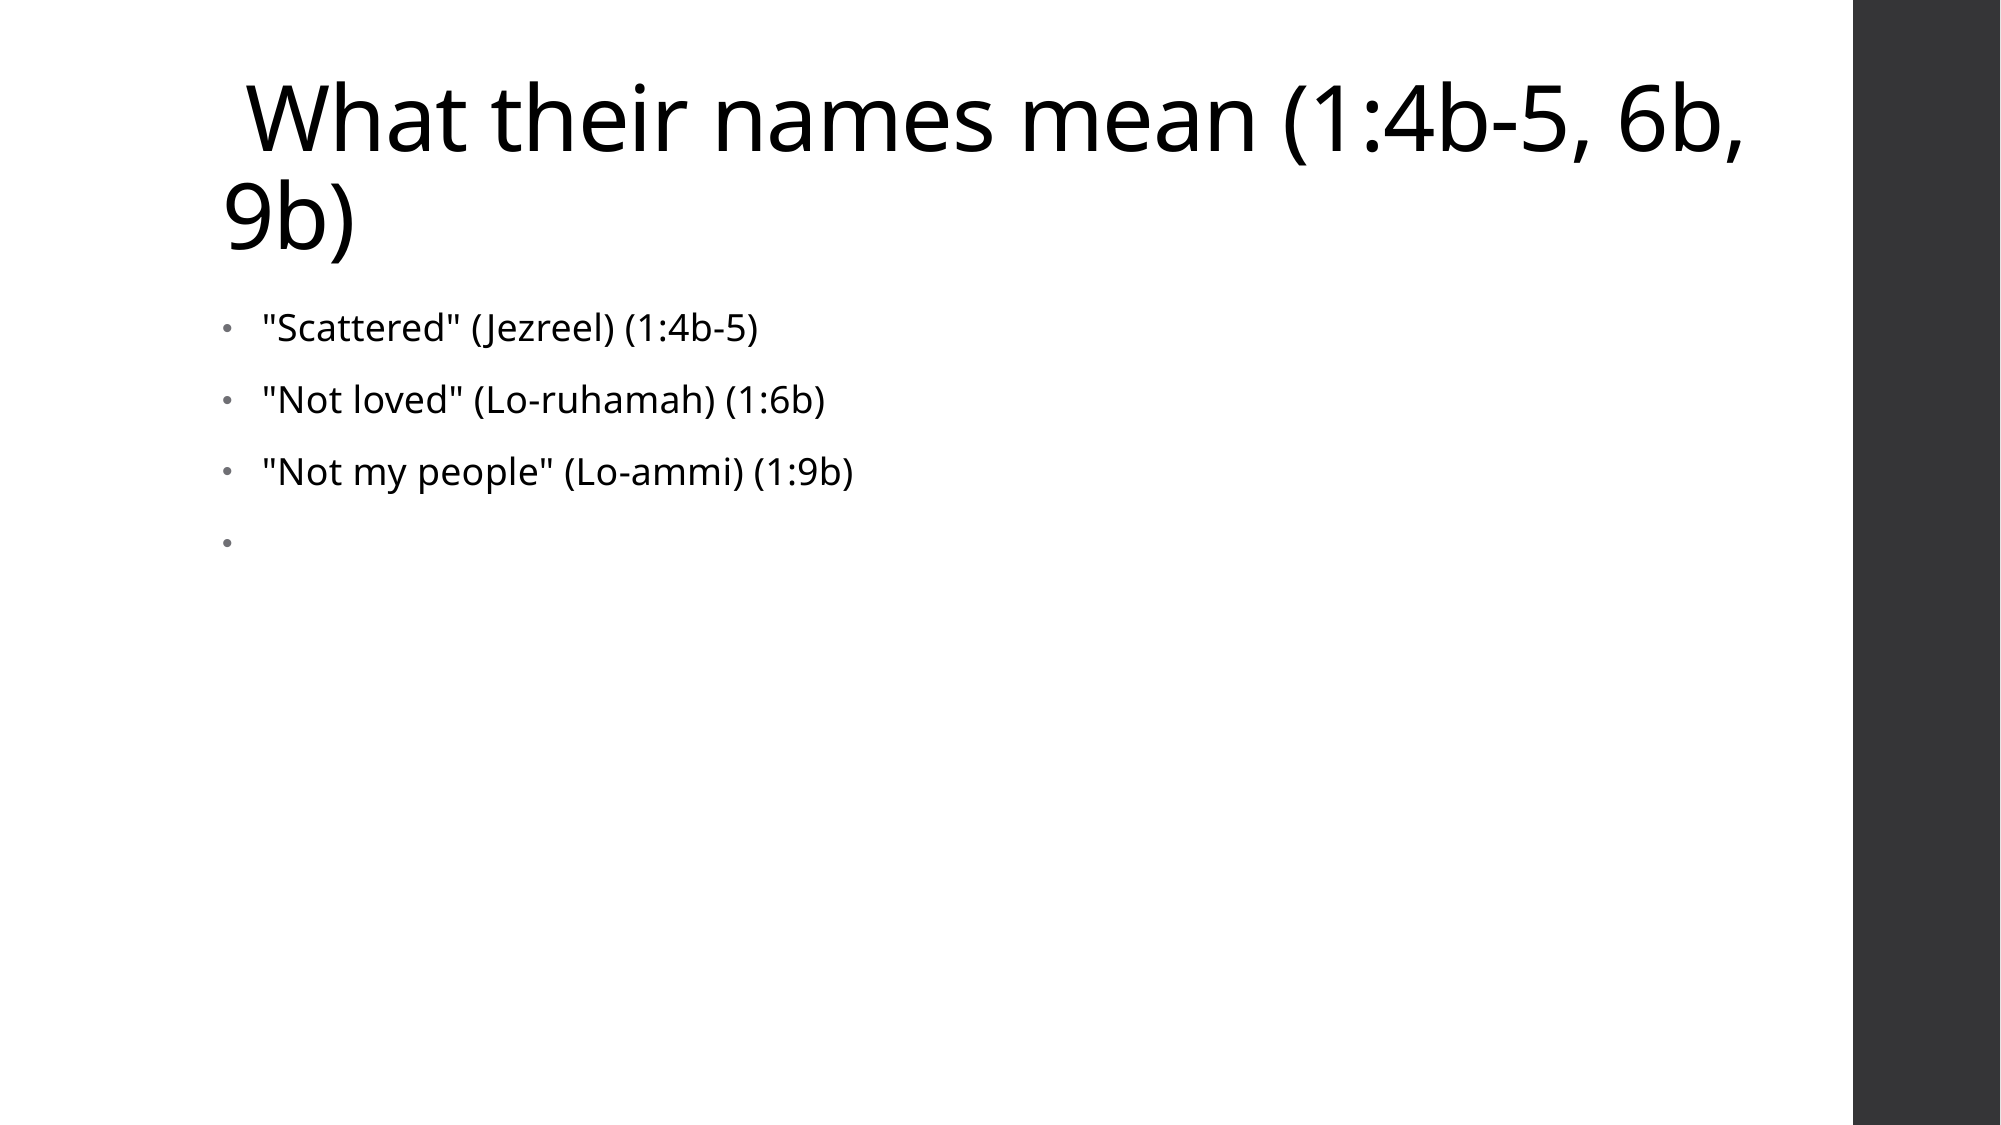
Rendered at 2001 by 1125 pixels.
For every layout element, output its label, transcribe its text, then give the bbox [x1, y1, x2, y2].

title What their names mean (1:4b-5, 6b, 9b) [206, 60, 1797, 278]
list "Scattered" (Jezreel) (1:4b-5) "Not loved" (Lo-ruhamah) (1:6b) "Not my people" (Lo-ammi) (1:9b) [206, 299, 1617, 1014]
